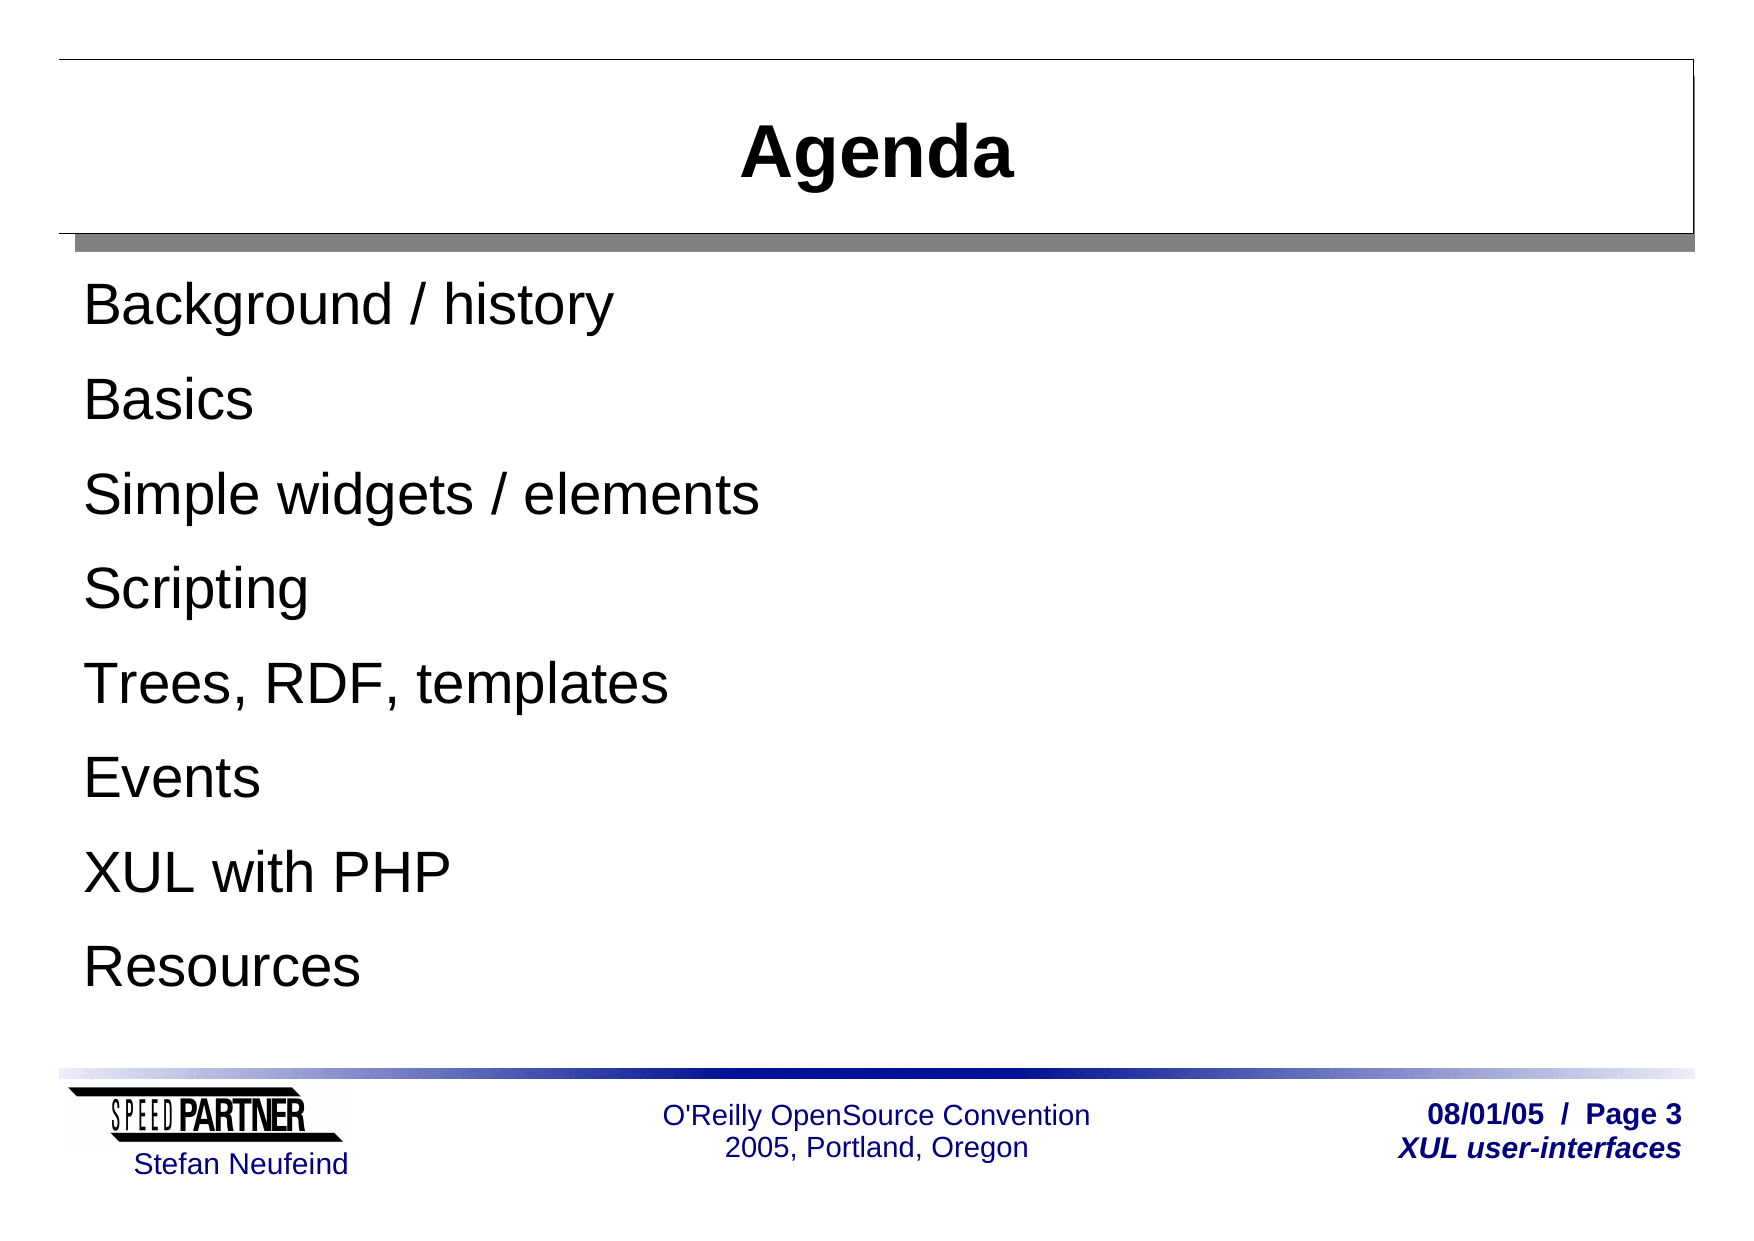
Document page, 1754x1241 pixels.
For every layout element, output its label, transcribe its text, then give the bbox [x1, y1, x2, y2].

list Background / history Basics Simple widgets / elements Scripting Trees, RDF, templates Events XUL with PHP Resources [71, 272, 1695, 1055]
title Agenda [59, 59, 1695, 244]
picture [59, 1068, 1695, 1079]
picture [64, 1082, 348, 1146]
